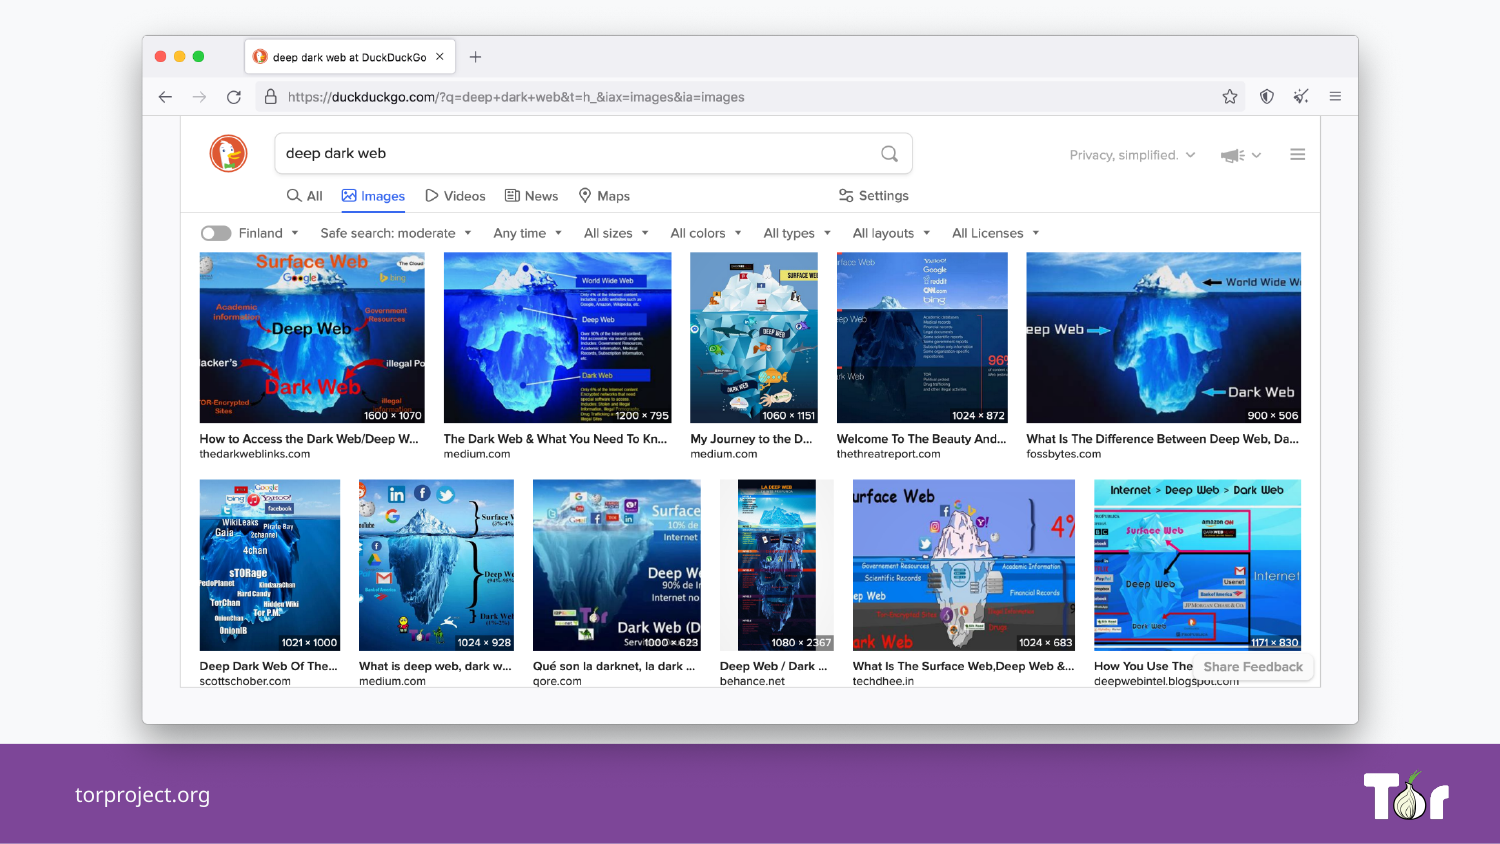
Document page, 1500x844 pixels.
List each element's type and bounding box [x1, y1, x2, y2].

picture [89, 0, 1449, 820]
